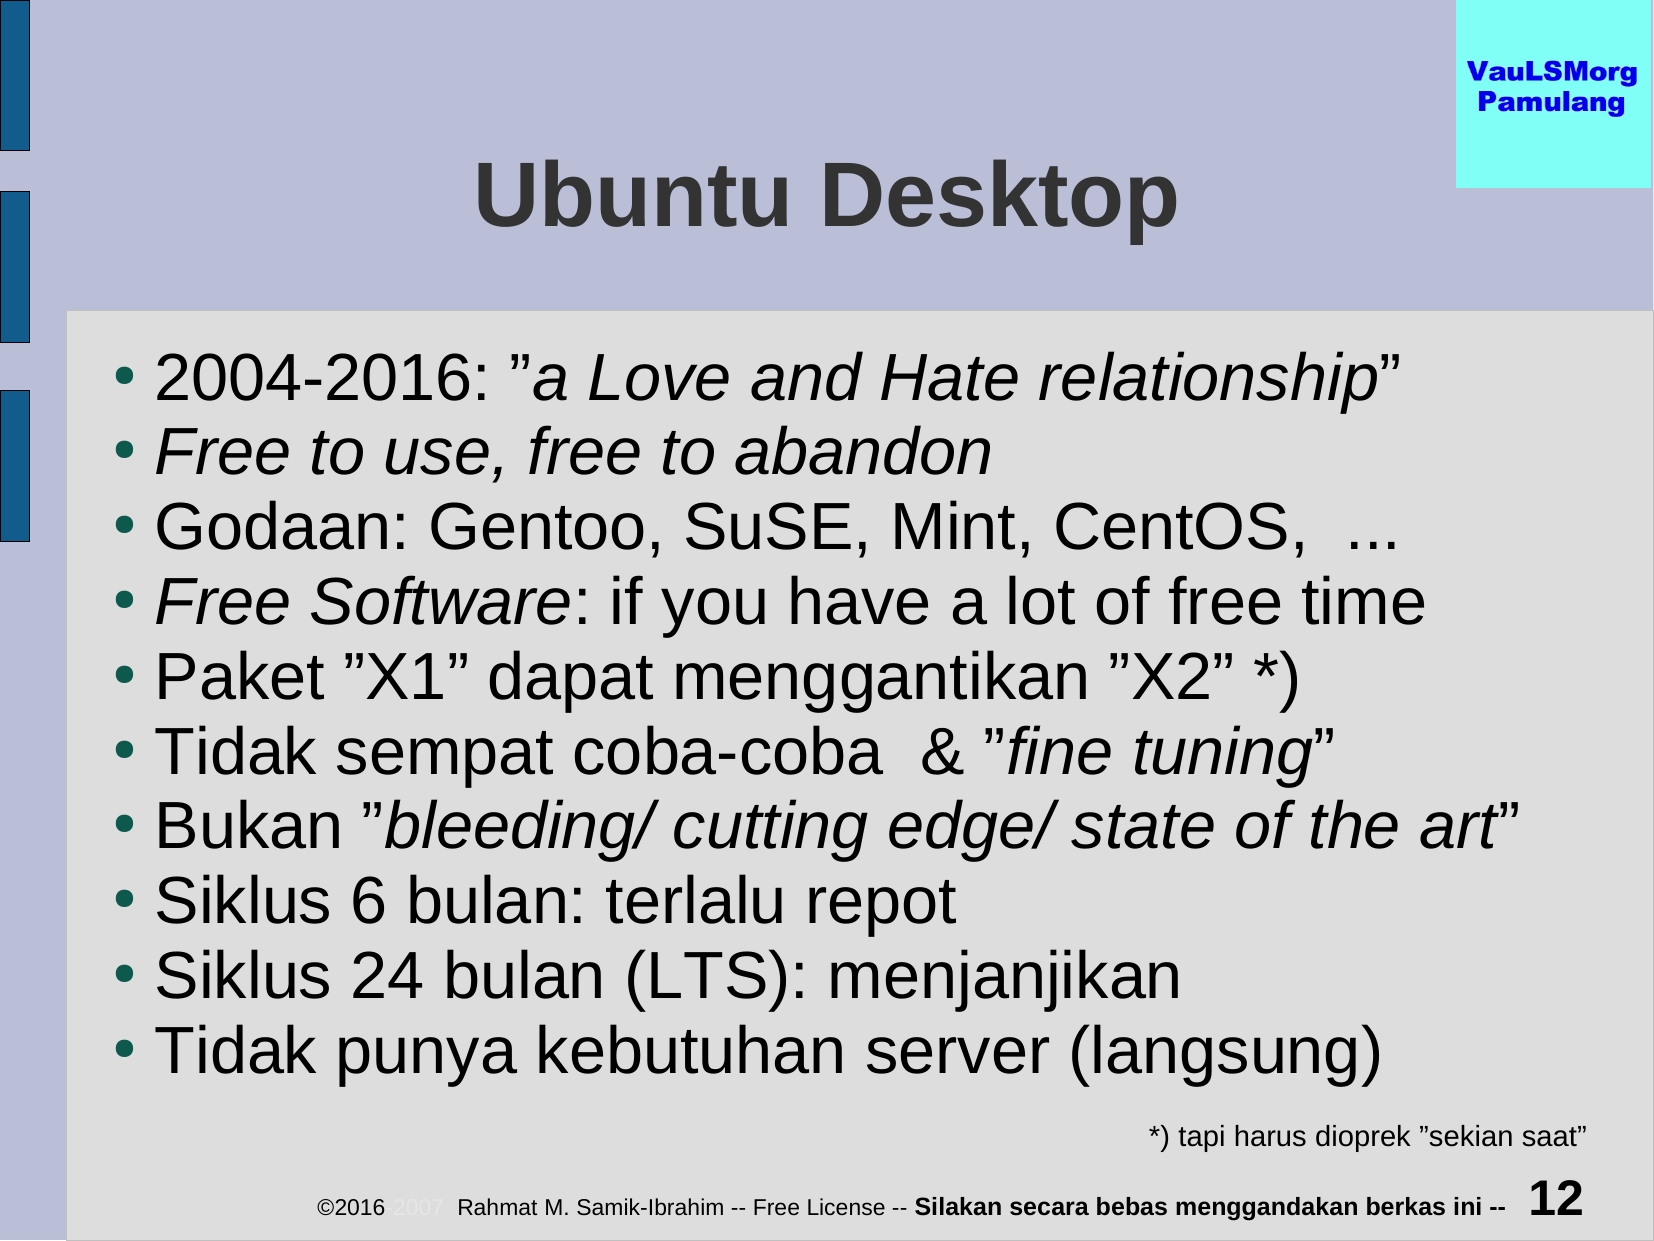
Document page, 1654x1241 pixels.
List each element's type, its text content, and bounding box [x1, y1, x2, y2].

list 2004-2016: ”a Love and Hate relationship” Free to use, free to abandon Godaan: Gentoo, SuSE, Mint, CentOS, ... Free Software: if you have a lot of free time Paket ”X1” dapat menggantikan ”X2” *) Tidak sempat coba-coba & ”fine tuning” Bukan ”bleeding/ cutting edge/ state of the art” Siklus 6 bulan: terlalu repot Siklus 24 bulan (LTS): menjanjikan Tidak punya kebutuhan server (langsung) *) tapi harus dioprek ”sekian saat” [112, 339, 1613, 1154]
picture [1456, 0, 1651, 188]
title Ubuntu Desktop [121, 91, 1534, 299]
